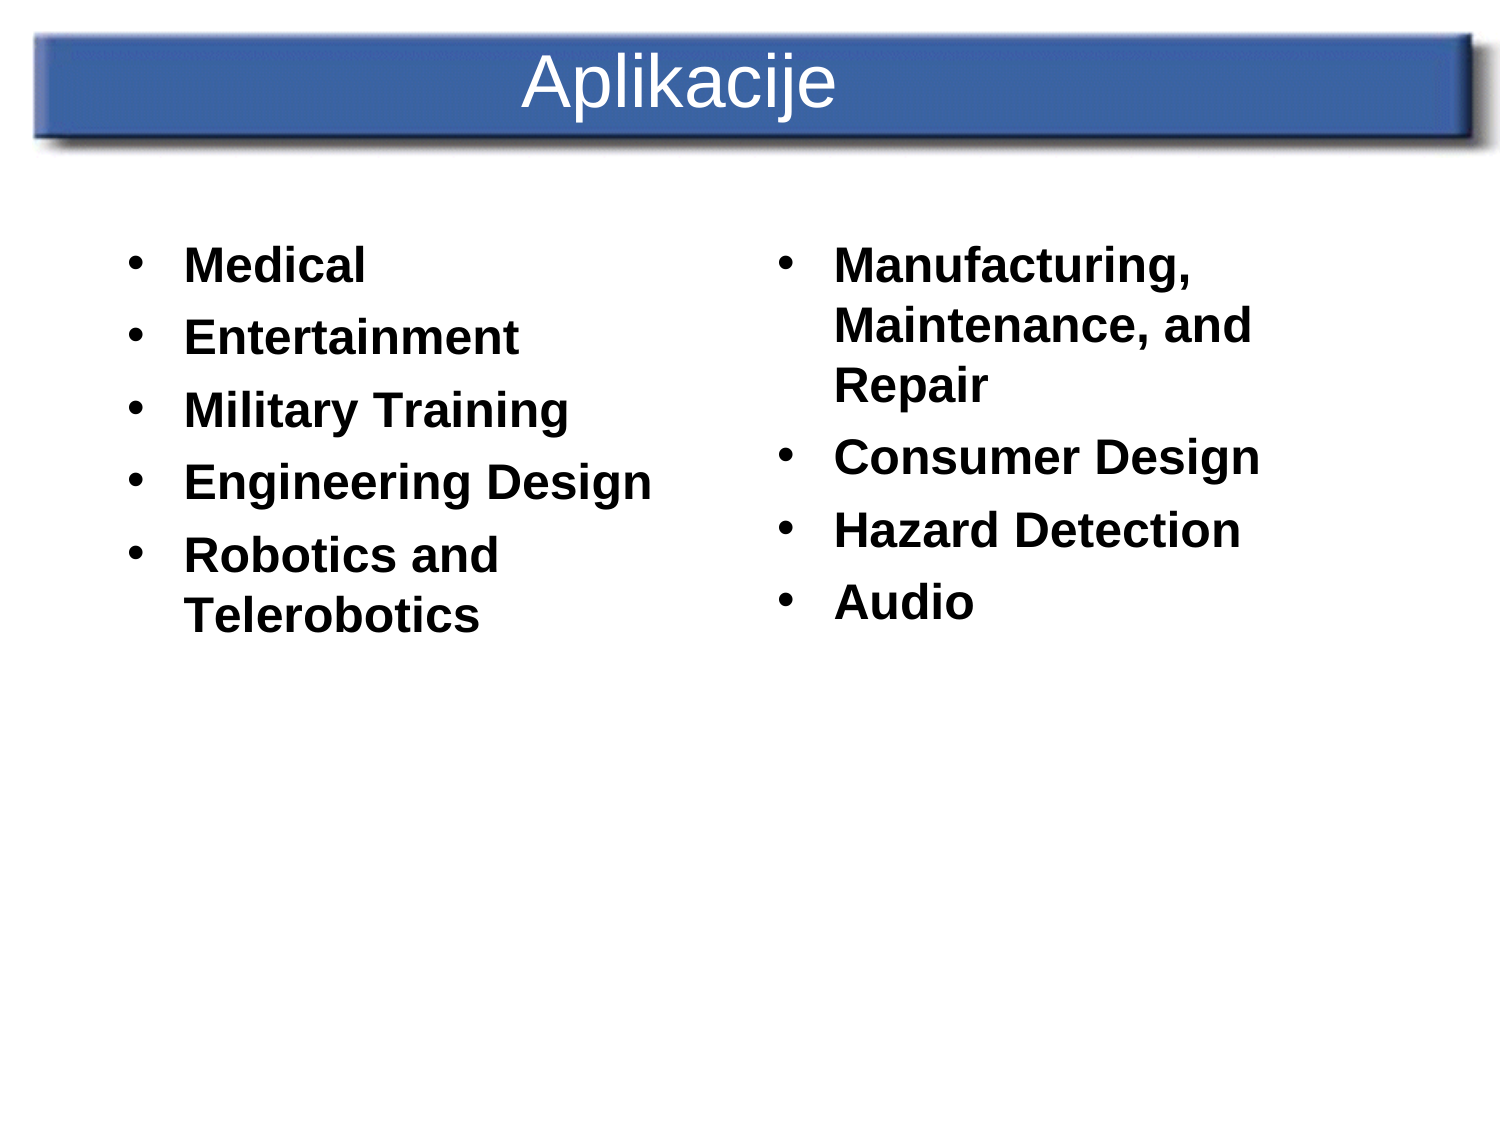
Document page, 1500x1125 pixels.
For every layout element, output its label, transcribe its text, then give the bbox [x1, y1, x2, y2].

list Medical Entertainment Military Training Engineering Design Robotics and Telerobotics [112, 224, 738, 976]
title Aplikacije [123, 38, 1237, 130]
list Manufacturing, Maintenance, and Repair Consumer Design Hazard Detection Audio [762, 224, 1388, 976]
picture [32, 30, 1500, 158]
